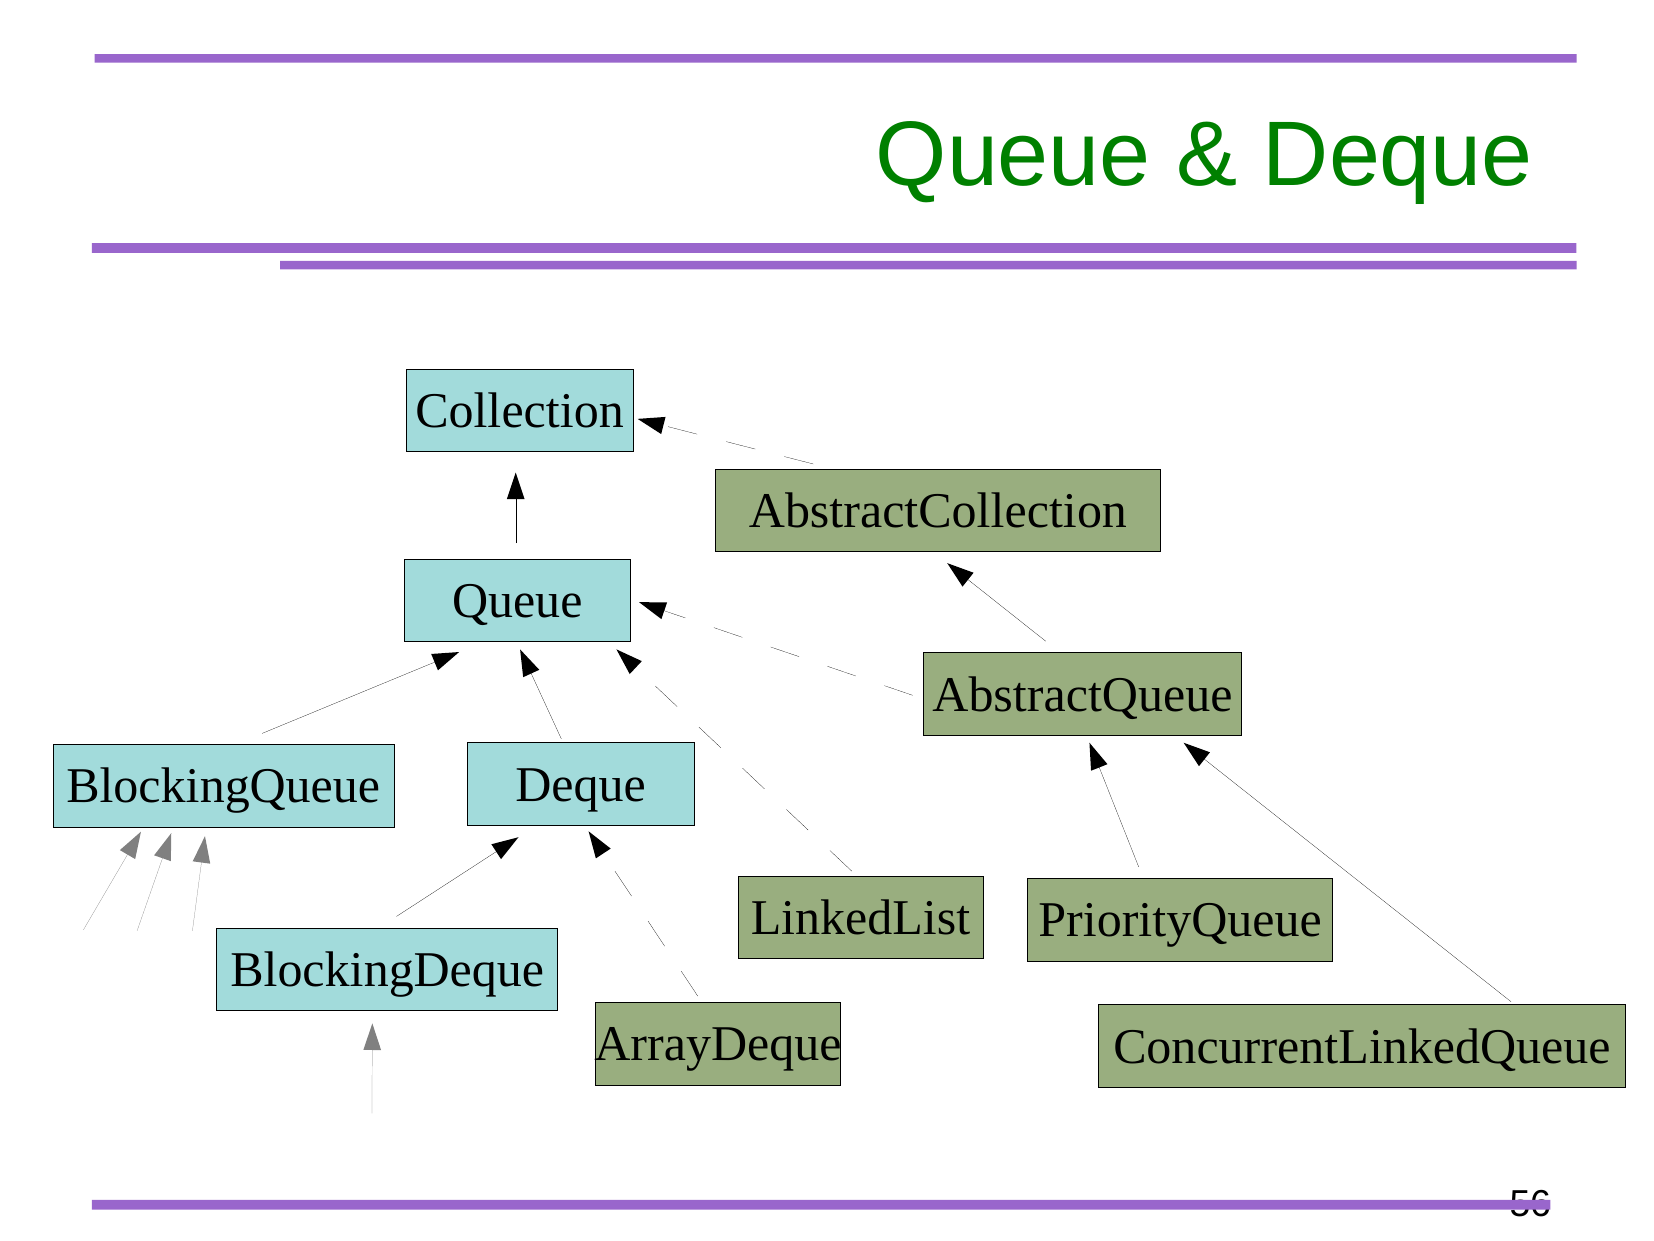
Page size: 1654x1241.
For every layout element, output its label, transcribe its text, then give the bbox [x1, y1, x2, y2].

text_box Deque [467, 742, 695, 826]
text_box AbstractQueue [923, 652, 1242, 736]
text_box AbstractCollection [715, 469, 1161, 552]
title Queue & Deque [121, 49, 1534, 257]
text_box Collection [406, 369, 634, 452]
text_box LinkedList [738, 876, 984, 959]
text_box ArrayDeque [595, 1002, 841, 1086]
text_box BlockingQueue [53, 744, 395, 828]
text_box Queue [404, 559, 631, 642]
text_box BlockingDeque [216, 928, 558, 1011]
text_box PriorityQueue [1027, 878, 1333, 962]
text_box ConcurrentLinkedQueue [1098, 1004, 1626, 1088]
